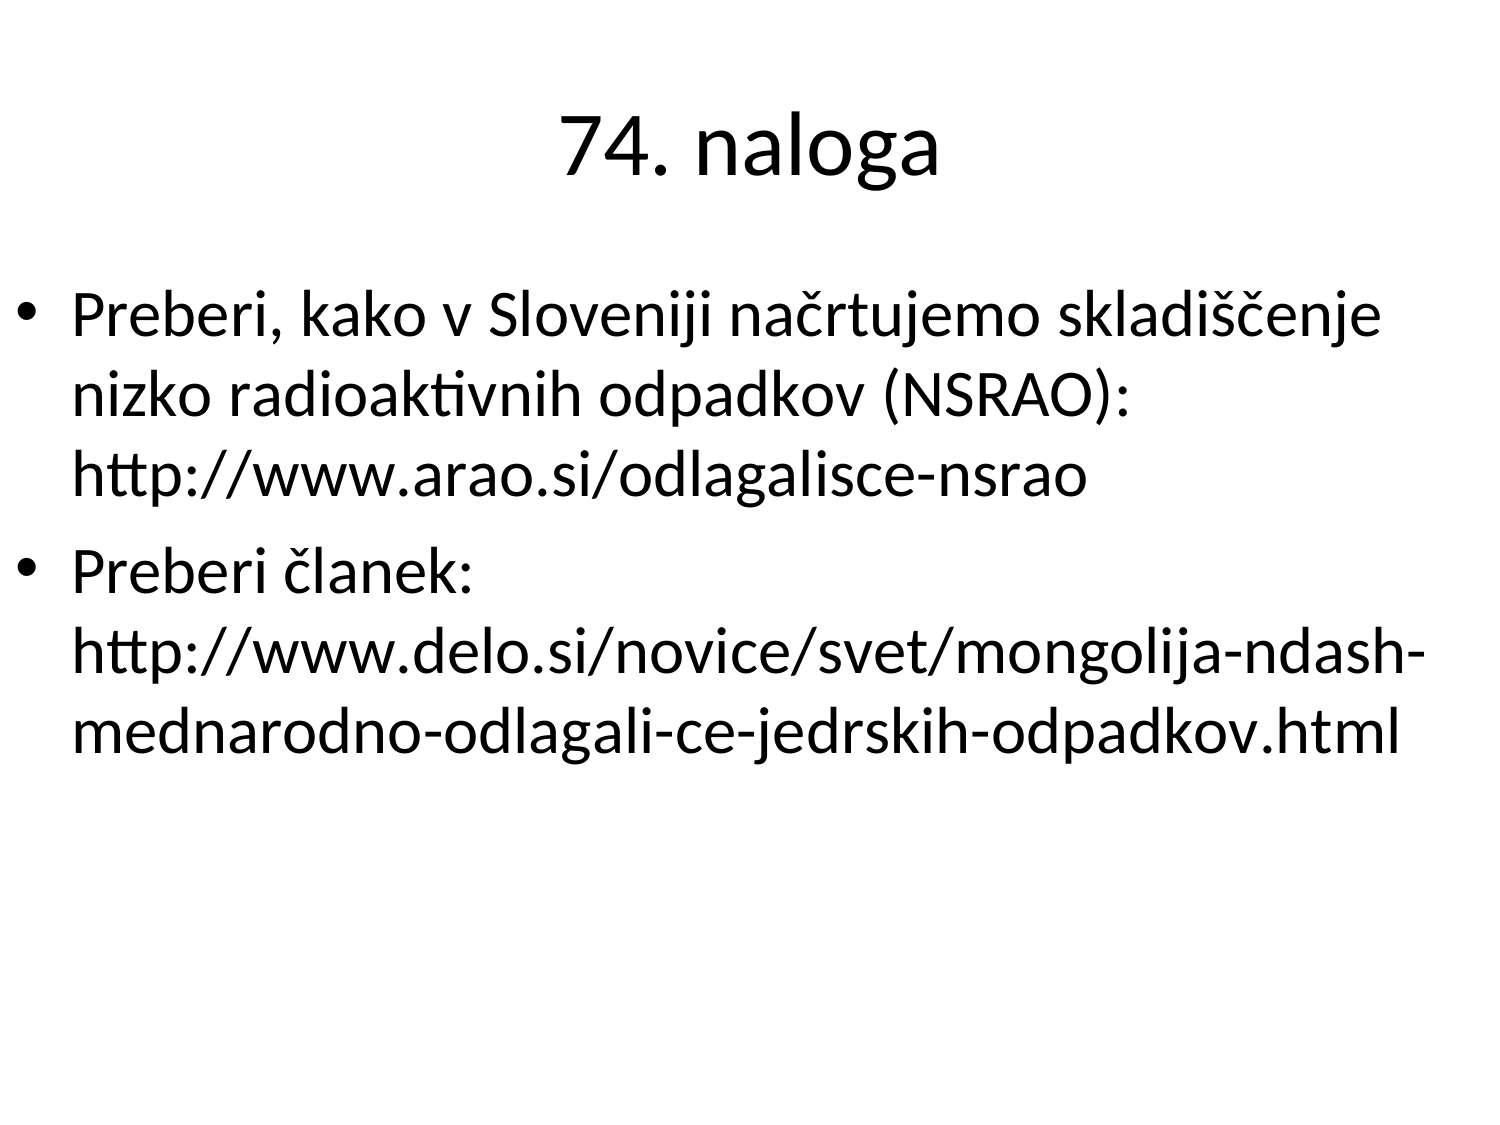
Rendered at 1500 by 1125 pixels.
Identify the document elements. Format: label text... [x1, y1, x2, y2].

text_box 74. naloga [75, 45, 1426, 233]
text_box Preberi, kako v Sloveniji načrtujemo skladiščenje nizko radioaktivnih odpadkov (NSRAO): http://www.arao.si/odlagalisce-nsrao Preberi članek: http://www.delo.si/novice/svet/mongolija-ndash-mednarodno-odlagali-ce-jedrskih-odpadkov.html [0, 262, 1500, 1005]
